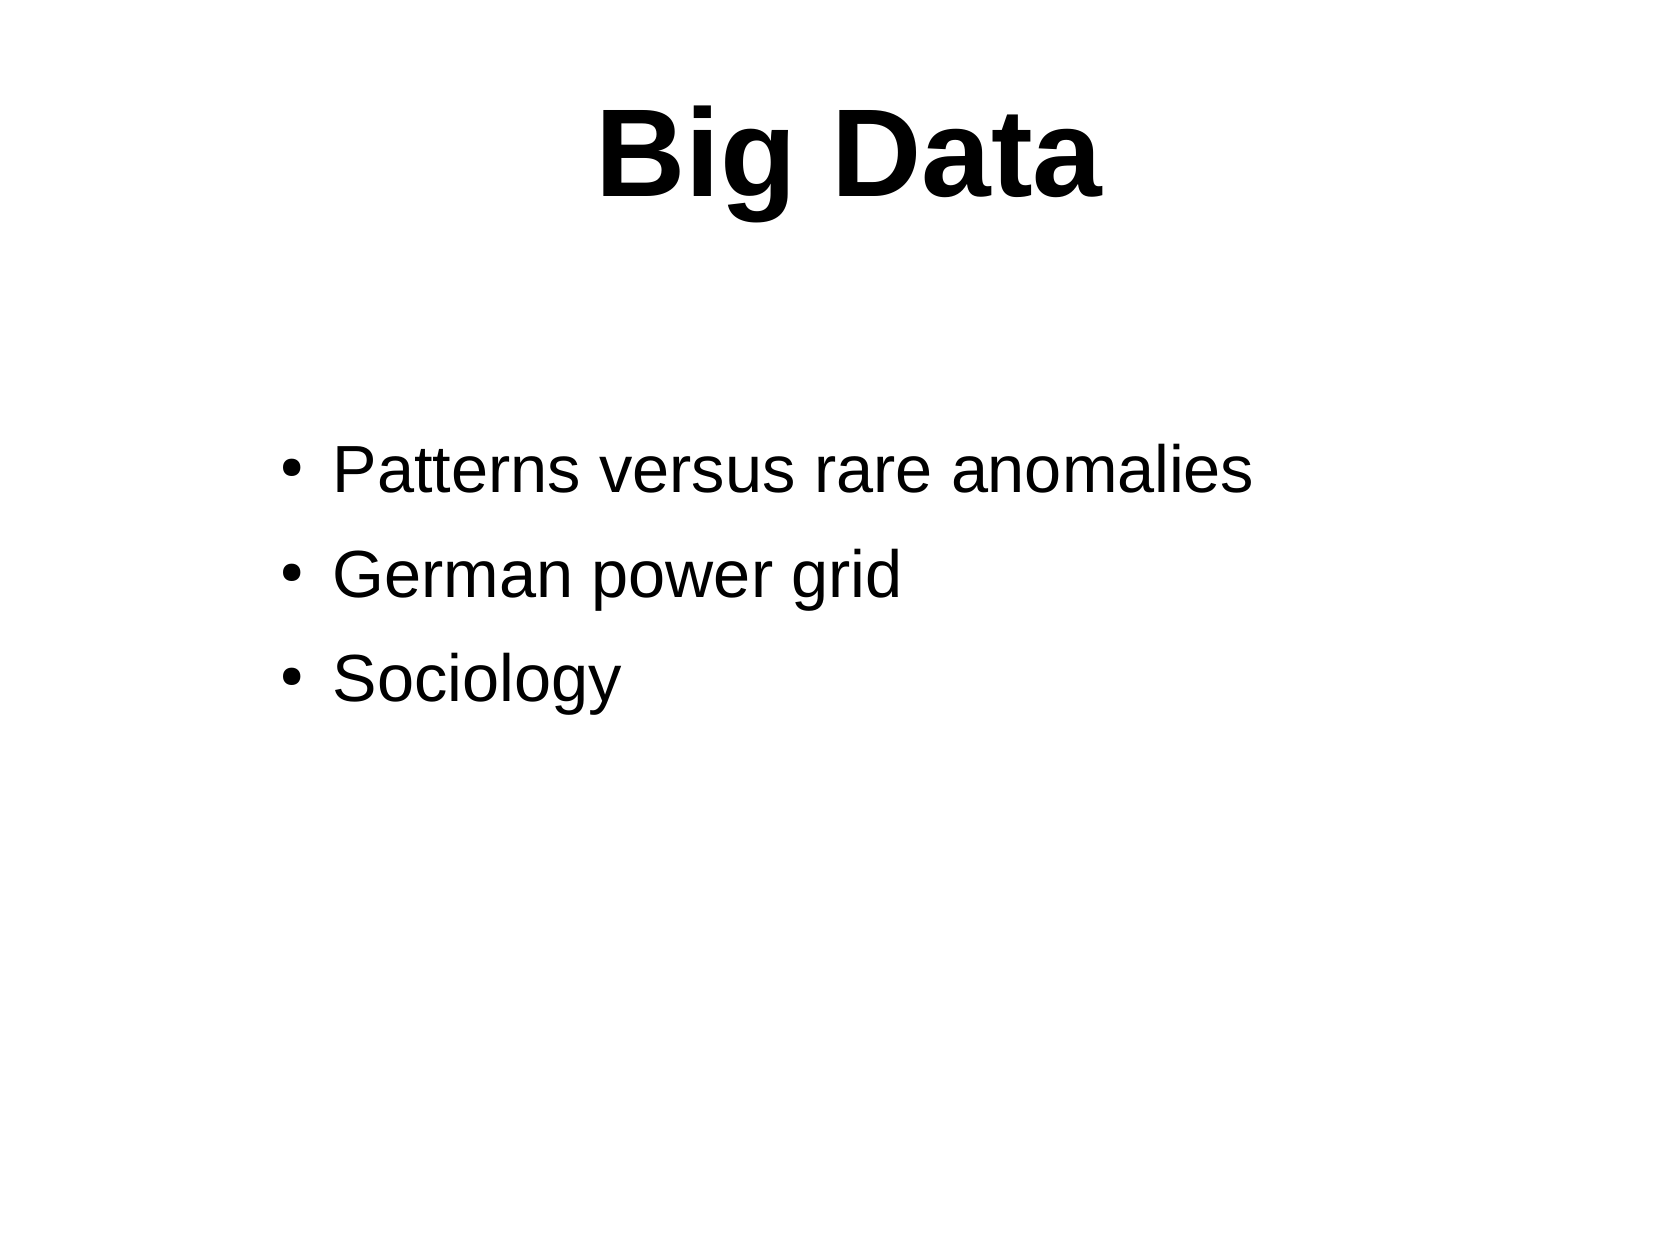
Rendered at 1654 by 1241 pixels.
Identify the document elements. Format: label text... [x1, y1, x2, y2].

list Patterns versus rare anomalies German power grid Sociology [262, 432, 1385, 887]
title Big Data [82, 49, 1571, 257]
